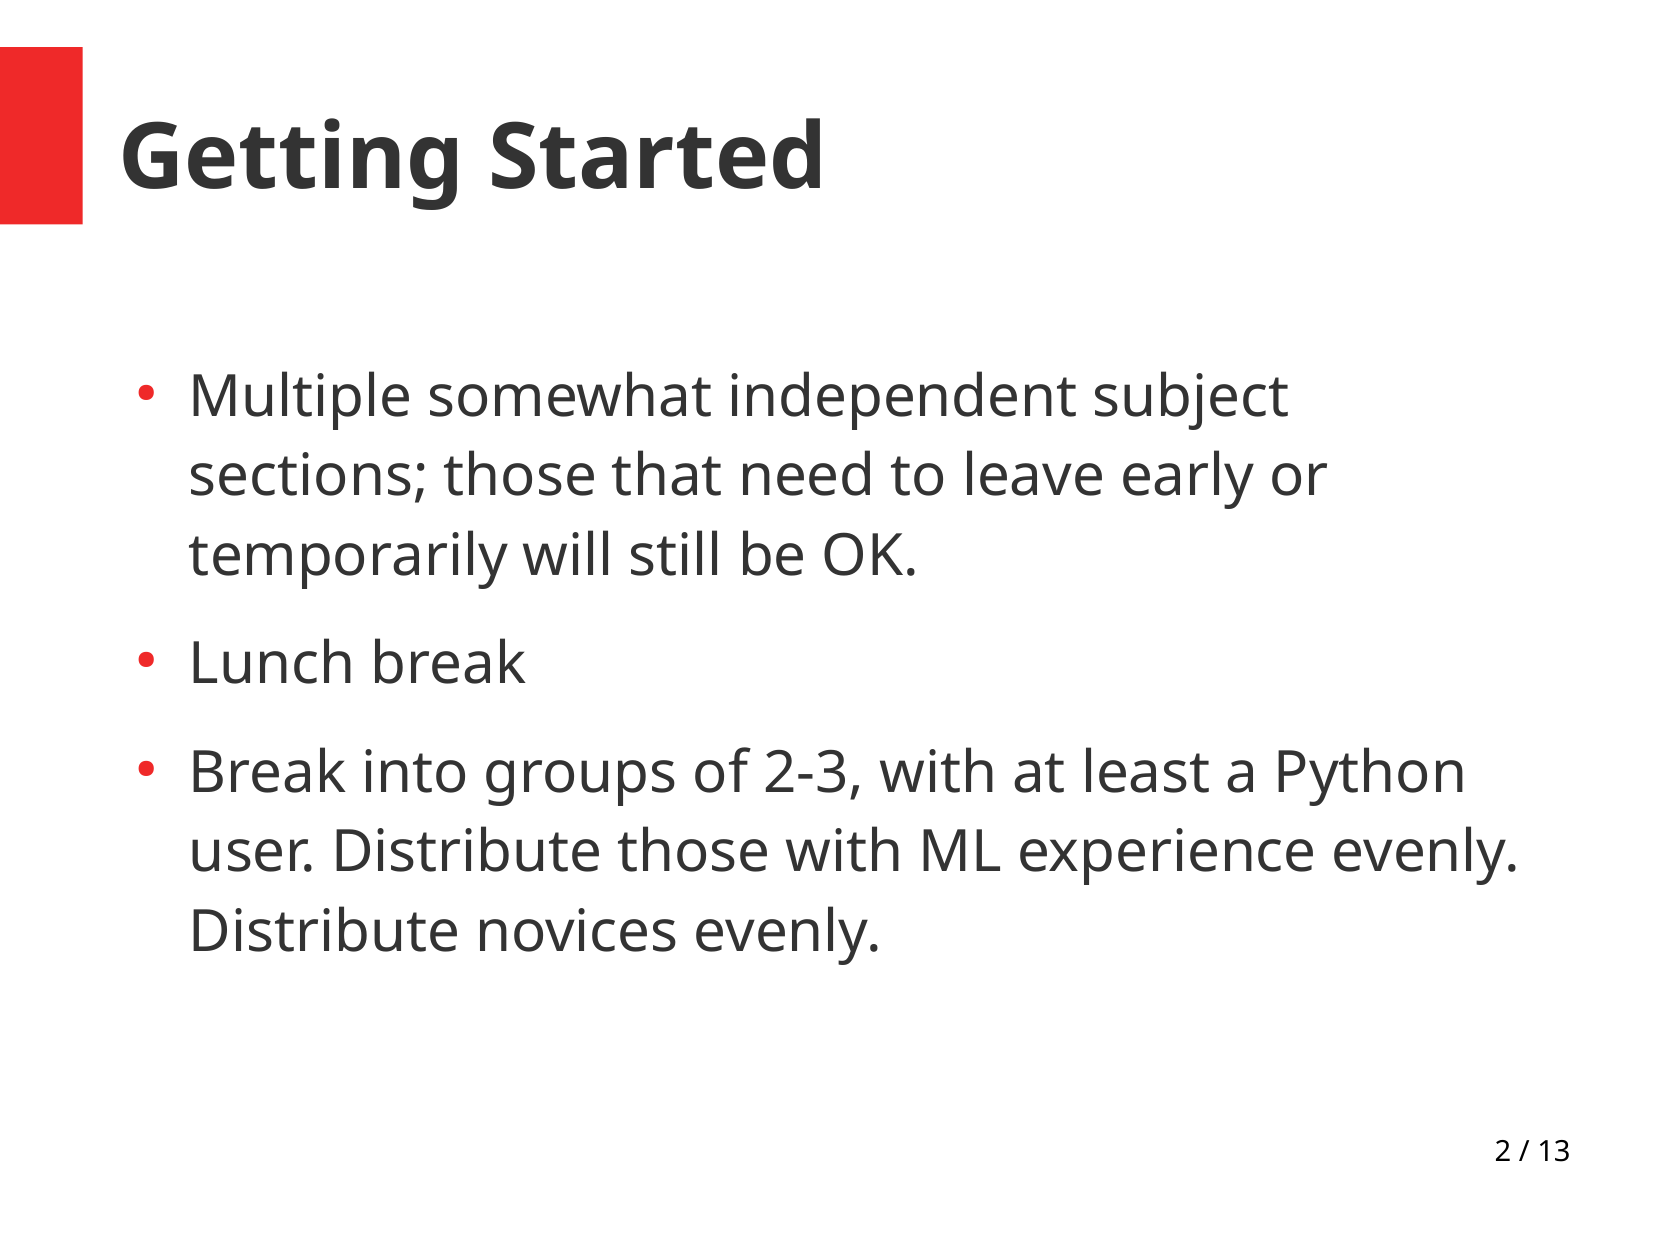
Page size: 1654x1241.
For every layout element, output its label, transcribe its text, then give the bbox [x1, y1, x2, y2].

list Multiple somewhat independent subject sections; those that need to leave early or temporarily will still be OK. Lunch break Break into groups of 2-3, with at least a Python user. Distribute those with ML experience evenly. Distribute novices evenly. [118, 354, 1536, 1074]
title Getting Started [118, 49, 1571, 257]
